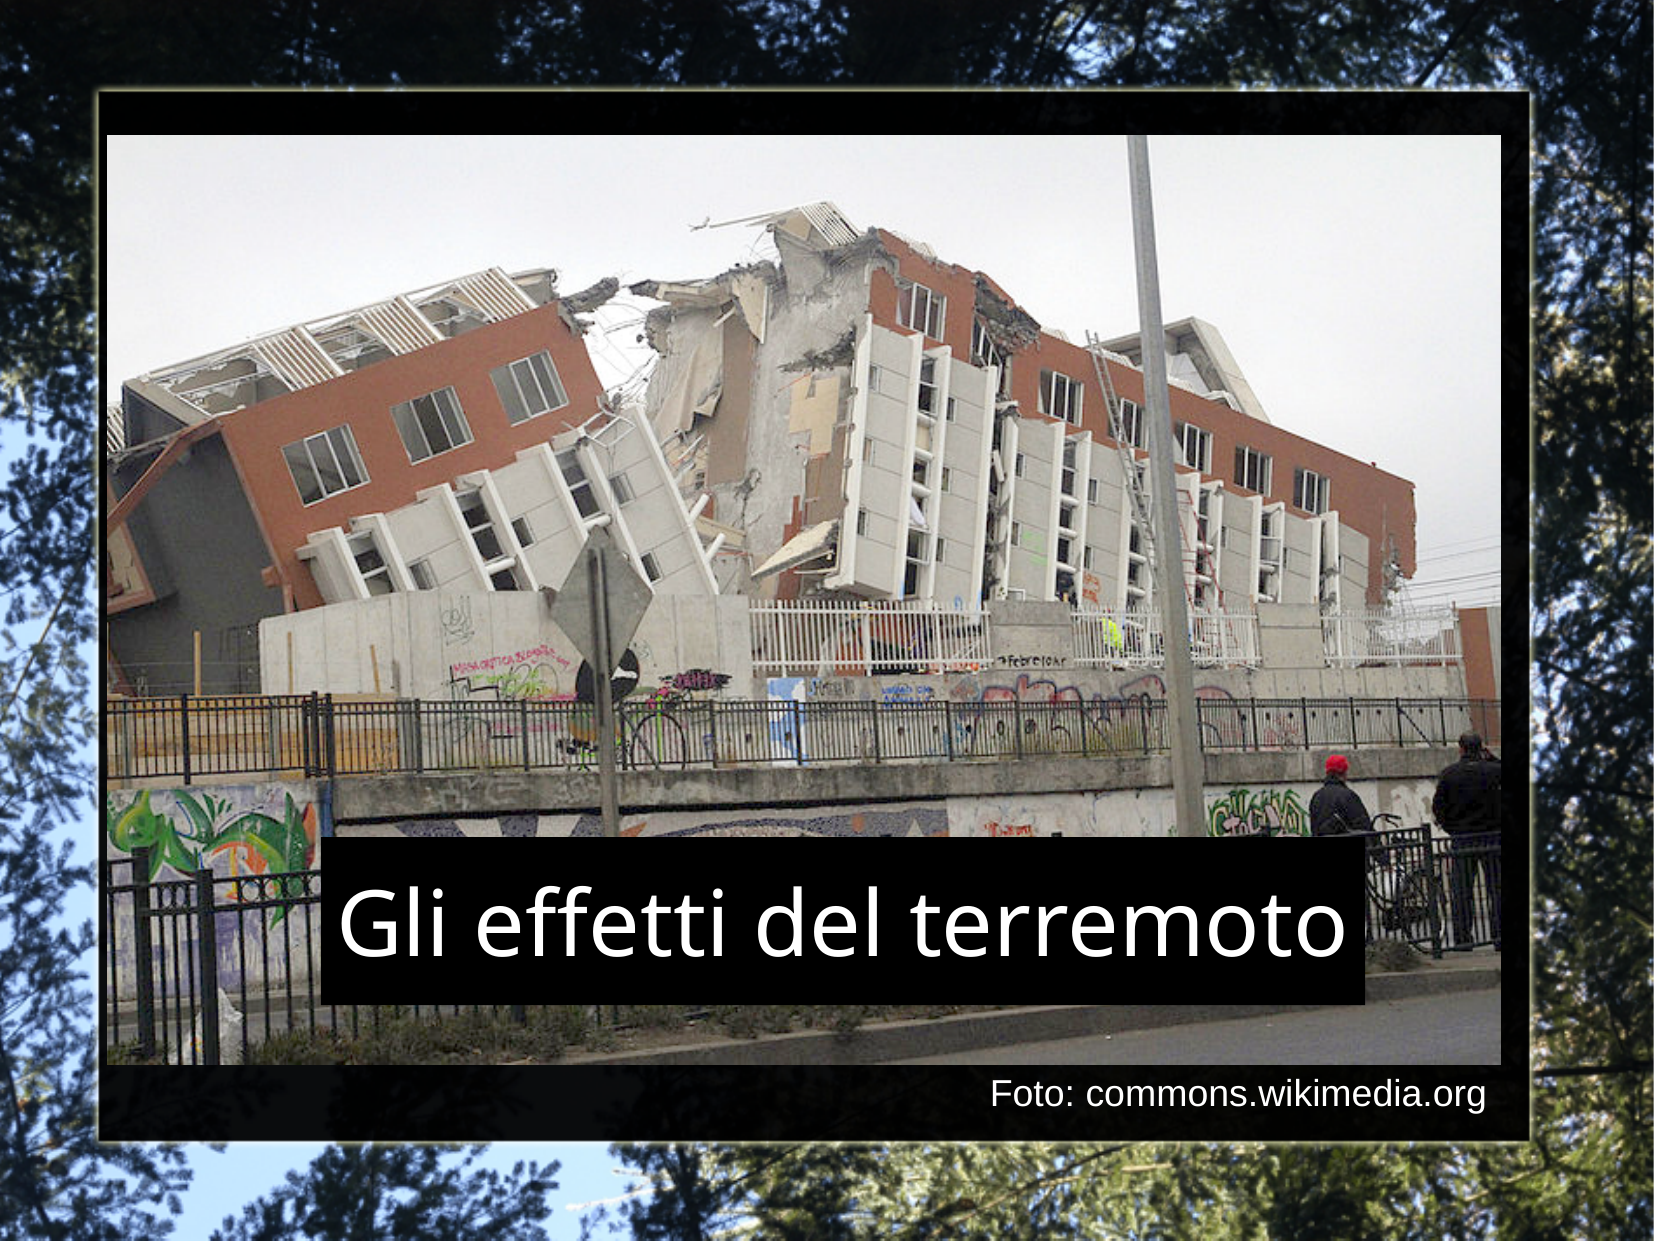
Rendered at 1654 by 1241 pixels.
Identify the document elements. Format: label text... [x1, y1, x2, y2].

picture [0, 0, 1654, 1241]
title Gli effetti del terremoto [320, 837, 1366, 1006]
text_box Foto: commons.wikimedia.org [975, 1065, 1654, 1122]
